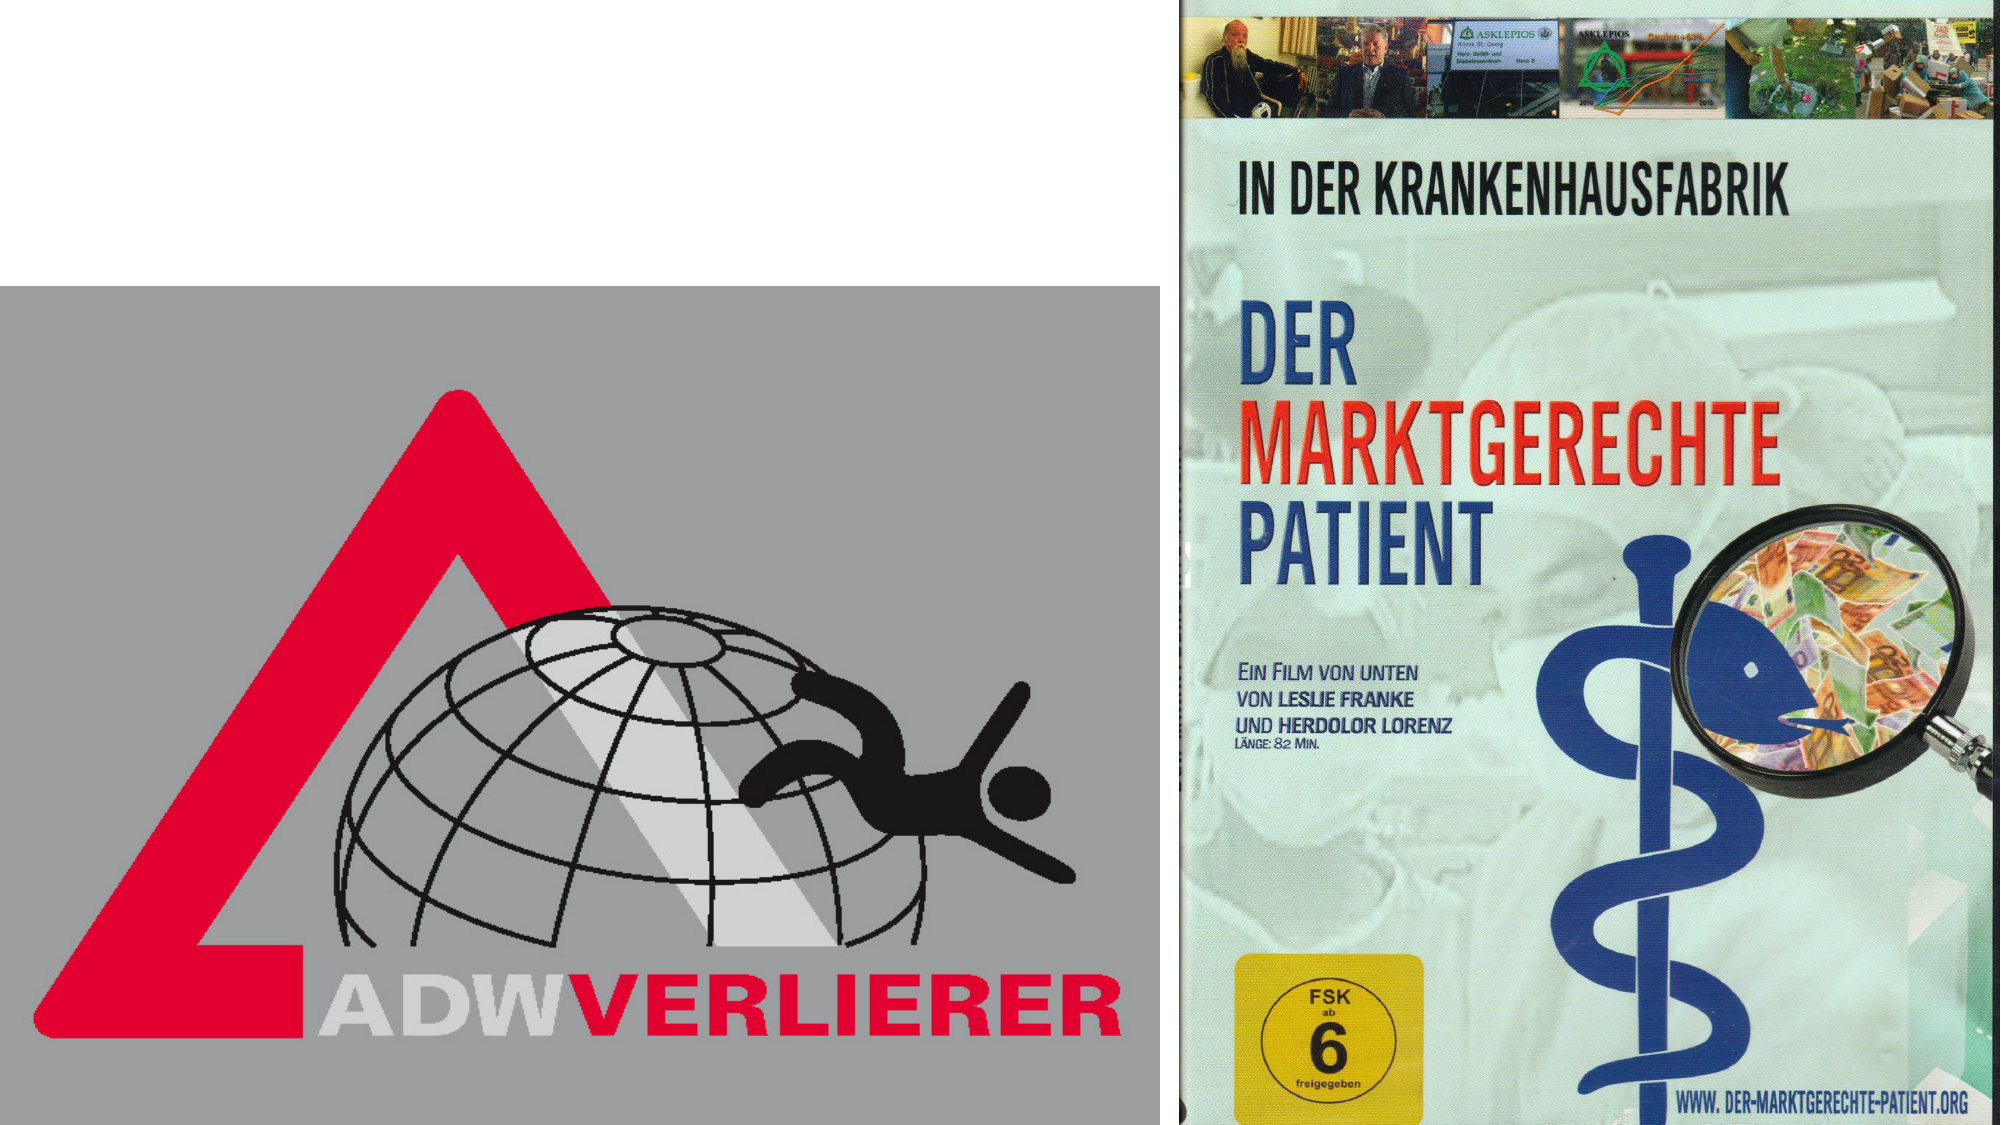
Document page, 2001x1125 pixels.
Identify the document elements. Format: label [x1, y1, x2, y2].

picture [0, 286, 1160, 1125]
picture [1179, 0, 2000, 1125]
